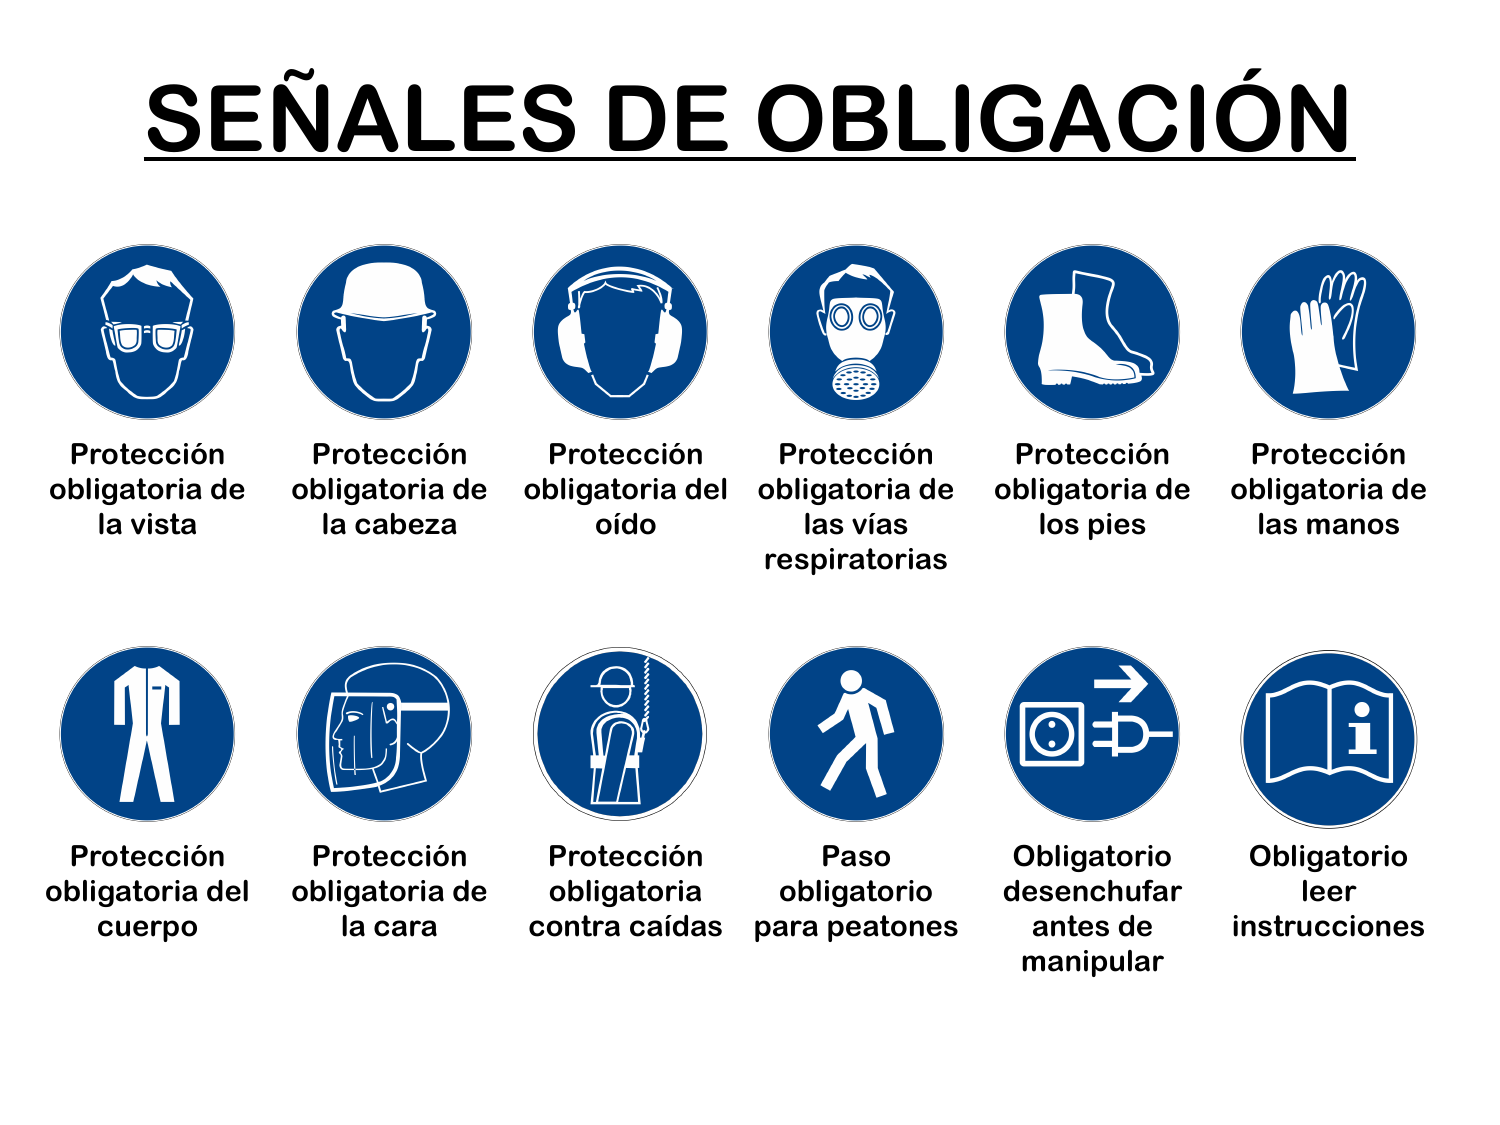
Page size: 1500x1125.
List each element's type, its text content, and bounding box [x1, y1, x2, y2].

text_box Protección obligatoria de la vista [35, 432, 260, 544]
picture [295, 645, 473, 823]
text_box Protección obligatoria de la cabeza [277, 432, 503, 544]
text_box Obligatorio desenchufar antes de manipular [980, 834, 1205, 980]
text_box Protección obligatoria del cuerpo [35, 834, 260, 945]
picture [767, 645, 945, 823]
picture [295, 243, 473, 421]
picture [58, 645, 236, 823]
text_box Obligatorio leer instrucciones [1216, 834, 1442, 945]
picture [1003, 645, 1181, 823]
picture [531, 243, 709, 421]
text_box Paso obligatorio para peatones [743, 834, 969, 945]
picture [58, 243, 236, 421]
title SEÑALES DE OBLIGACIÓN [75, 45, 1426, 185]
picture [531, 645, 709, 823]
text_box Protección obligatoria de la cara [277, 834, 503, 945]
picture [1240, 650, 1418, 829]
picture [1239, 243, 1417, 421]
text_box Protección obligatoria contra caídas [513, 834, 739, 945]
picture [1003, 243, 1181, 421]
text_box Protección obligatoria de los pies [980, 432, 1205, 544]
text_box Protección obligatoria del oído [513, 432, 739, 544]
picture [767, 243, 945, 421]
text_box Protección obligatoria de las vías respiratorias [743, 432, 969, 579]
text_box Protección obligatoria de las manos [1216, 432, 1442, 544]
